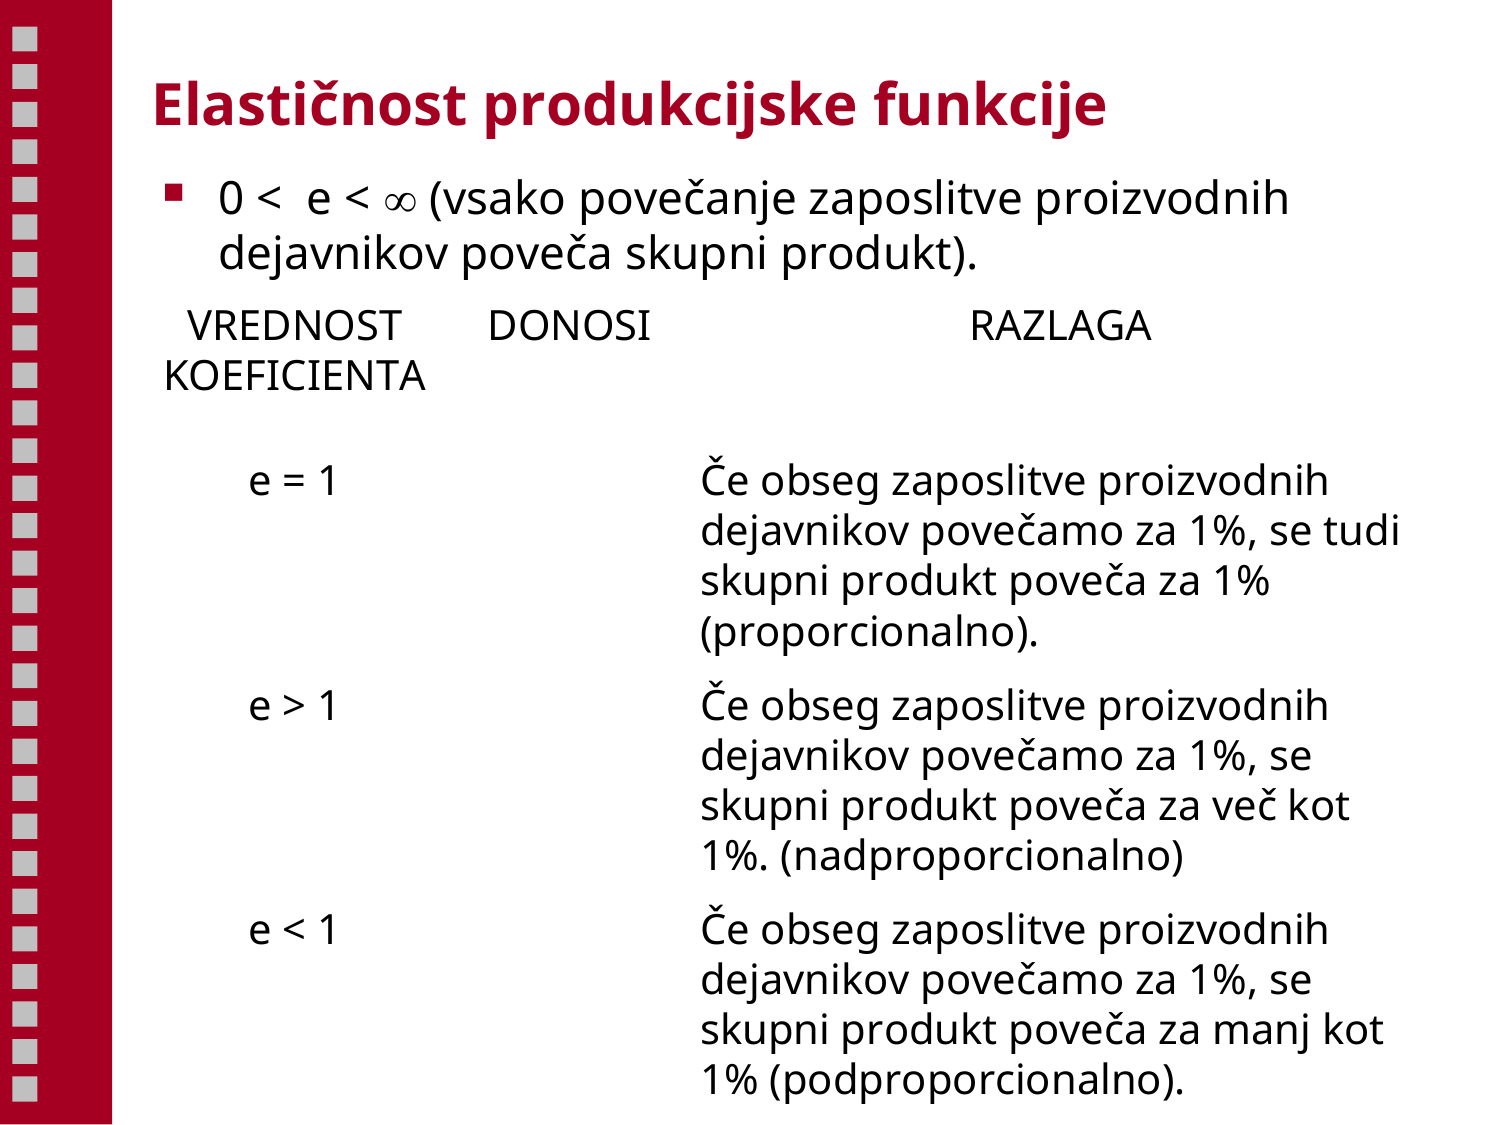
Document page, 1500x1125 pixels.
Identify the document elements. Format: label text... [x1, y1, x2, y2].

table_cell [454, 447, 685, 671]
table_cell e < 1 [136, 895, 454, 1120]
table_cell Če obseg zaposlitve proizvodnih dejavnikov povečamo za 1%, se skupni produkt poveča za več kot 1%. (nadproporcionalno) [685, 671, 1437, 895]
table_cell [454, 671, 685, 895]
list 0 < e <  (vsako povečanje zaposlitve proizvodnih dejavnikov poveča skupni produkt). [147, 160, 1423, 287]
title Elastičnost produkcijske funkcije [136, 30, 1412, 173]
table_cell e > 1 [136, 671, 454, 895]
table_header VREDNOST KOEFICIENTA [136, 291, 454, 447]
table_header DONOSI [454, 291, 685, 447]
table_cell Če obseg zaposlitve proizvodnih dejavnikov povečamo za 1%, se tudi skupni produkt poveča za 1% (proporcionalno). [685, 447, 1437, 671]
table_cell Če obseg zaposlitve proizvodnih dejavnikov povečamo za 1%, se skupni produkt poveča za manj kot 1% (podproporcionalno). [685, 895, 1437, 1120]
table_header RAZLAGA [685, 291, 1437, 447]
table_cell e = 1 [136, 447, 454, 671]
table_cell [454, 895, 685, 1120]
